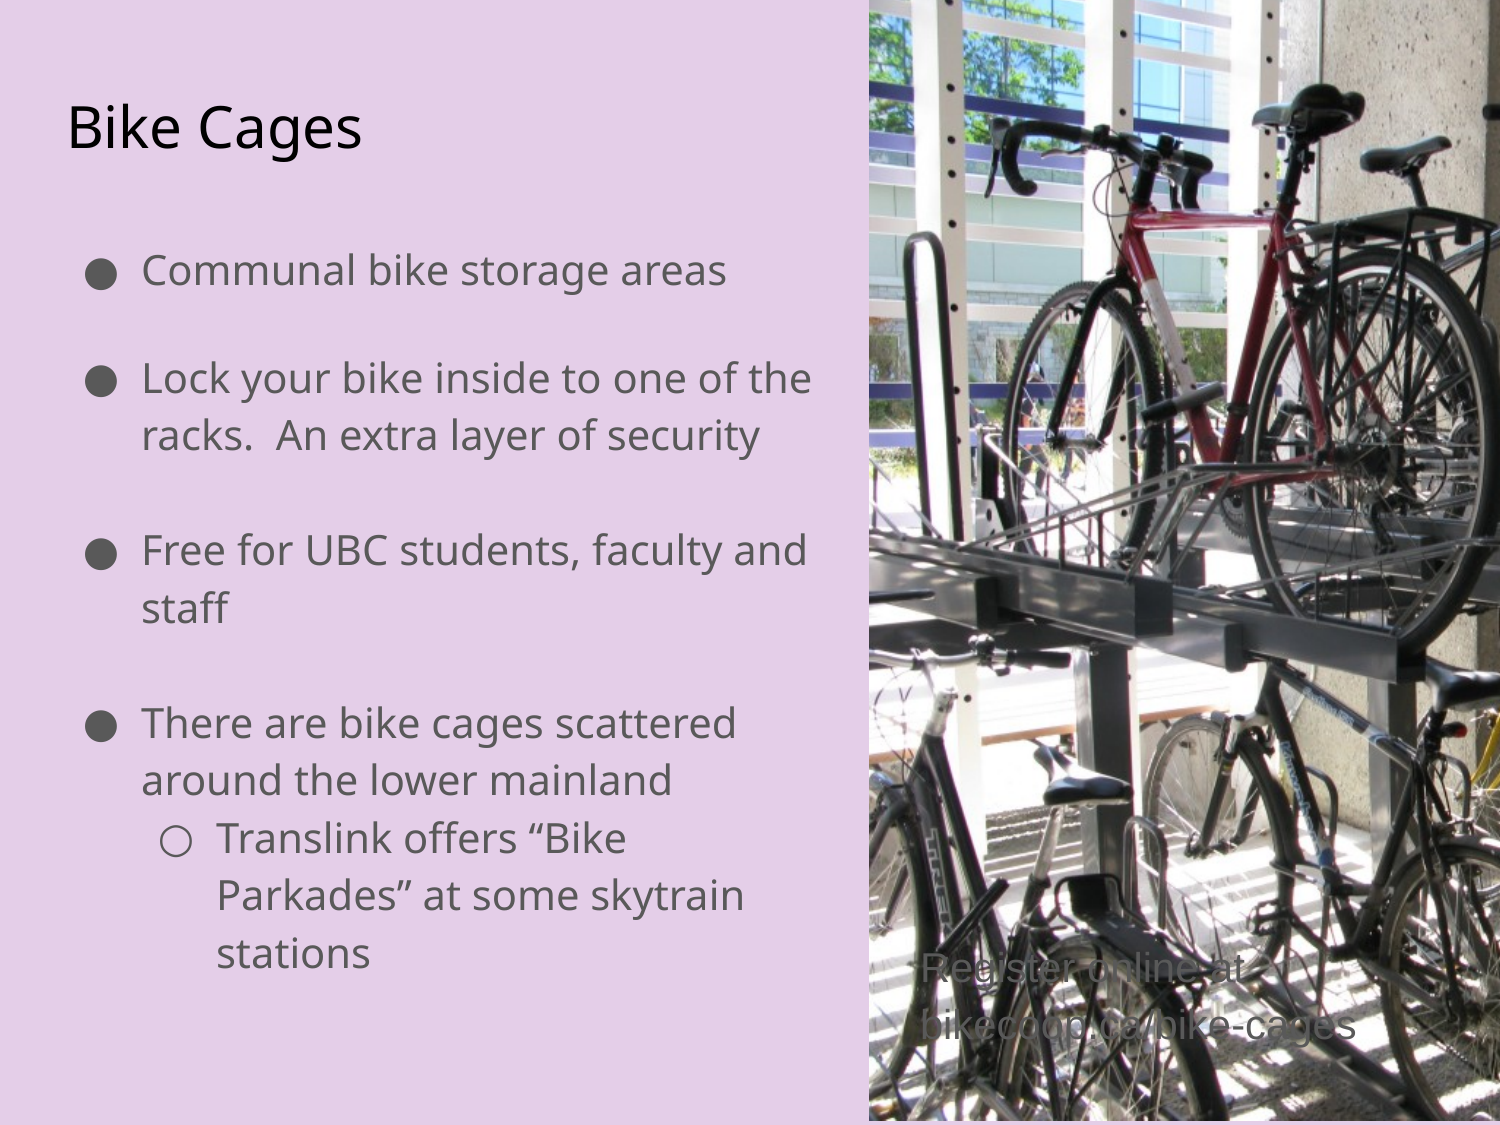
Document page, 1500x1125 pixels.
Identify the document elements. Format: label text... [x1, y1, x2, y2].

title Bike Cages [51, 75, 869, 201]
text_box Register online at bikecoop.ca/bike-cages [905, 917, 1474, 1123]
picture [869, 0, 1500, 1121]
list Communal bike storage areas Lock your bike inside to one of the racks. An extra layer of security Free for UBC students, faculty and staff There are bike cages scattered around the lower mainland Translink offers “Bike Parkades” at some skytrain stations [51, 221, 835, 937]
